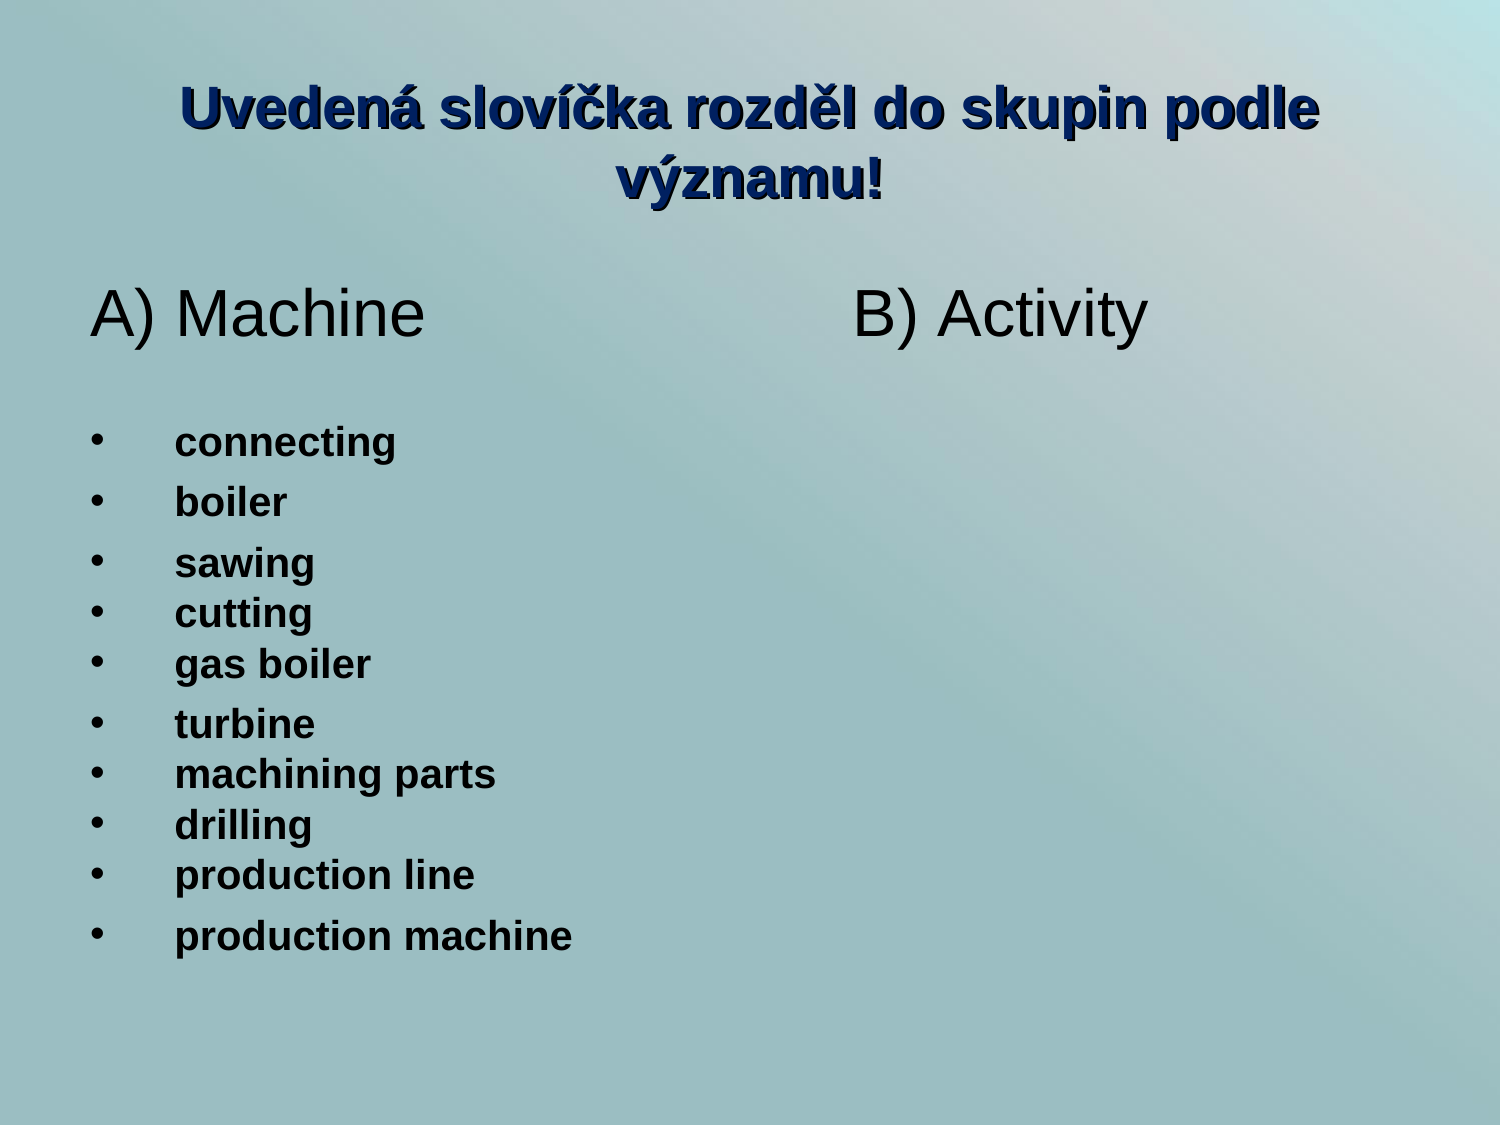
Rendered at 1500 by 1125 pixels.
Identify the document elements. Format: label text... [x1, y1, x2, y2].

title Uvedená slovíčka rozděl do skupin podle významu! [75, 45, 1426, 233]
list A) Machine connecting boiler sawing cutting gas boiler turbine machining parts drilling production line production machine [75, 262, 1426, 1027]
picture [0, 0, 1500, 1125]
list B) Activity [837, 262, 1500, 1006]
